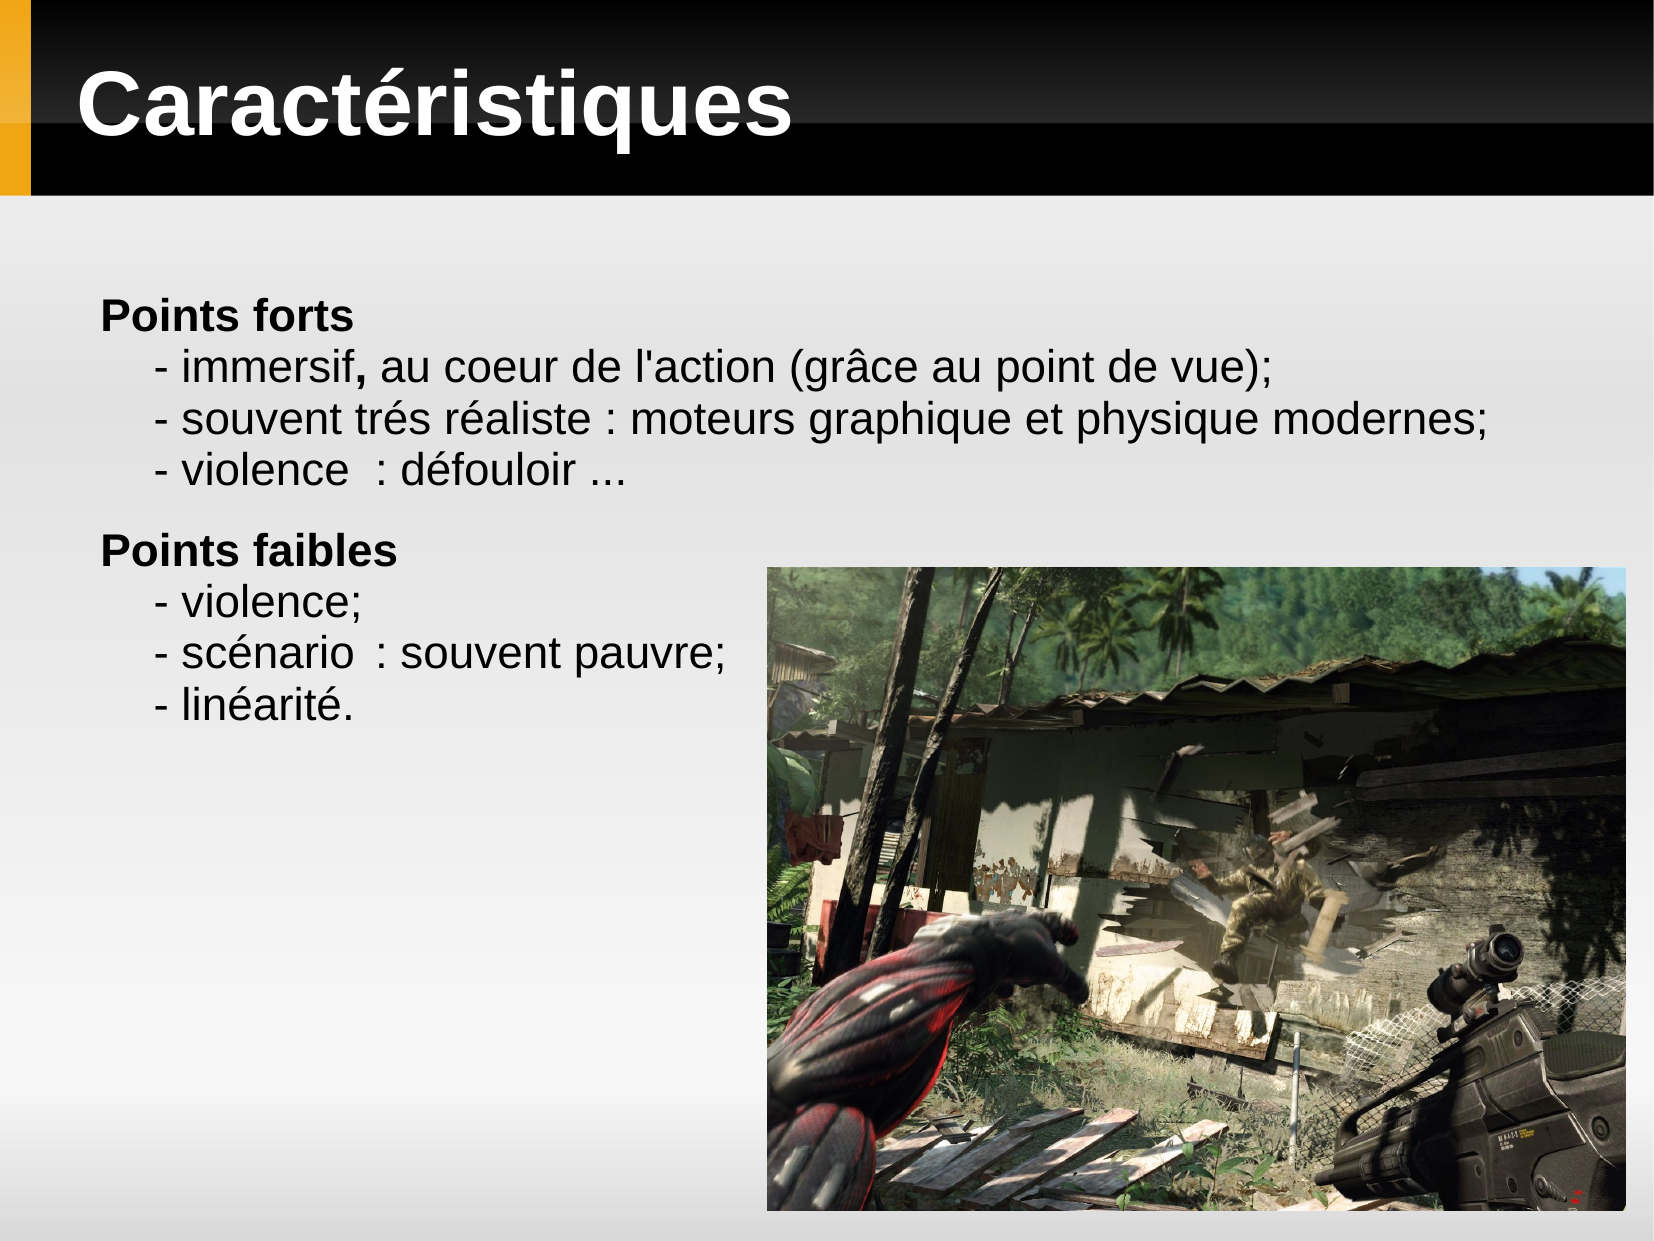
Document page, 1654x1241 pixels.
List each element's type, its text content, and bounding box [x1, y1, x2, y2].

title Caractéristiques [76, 7, 1565, 200]
list Points forts - immersif, au coeur de l'action (grâce au point de vue); - souvent trés réaliste : moteurs graphique et physique modernes; - violence : défouloir ... Points faibles - violence; - scénario : souvent pauvre; - linéarité. [82, 290, 1571, 1094]
picture [0, 0, 1654, 1241]
